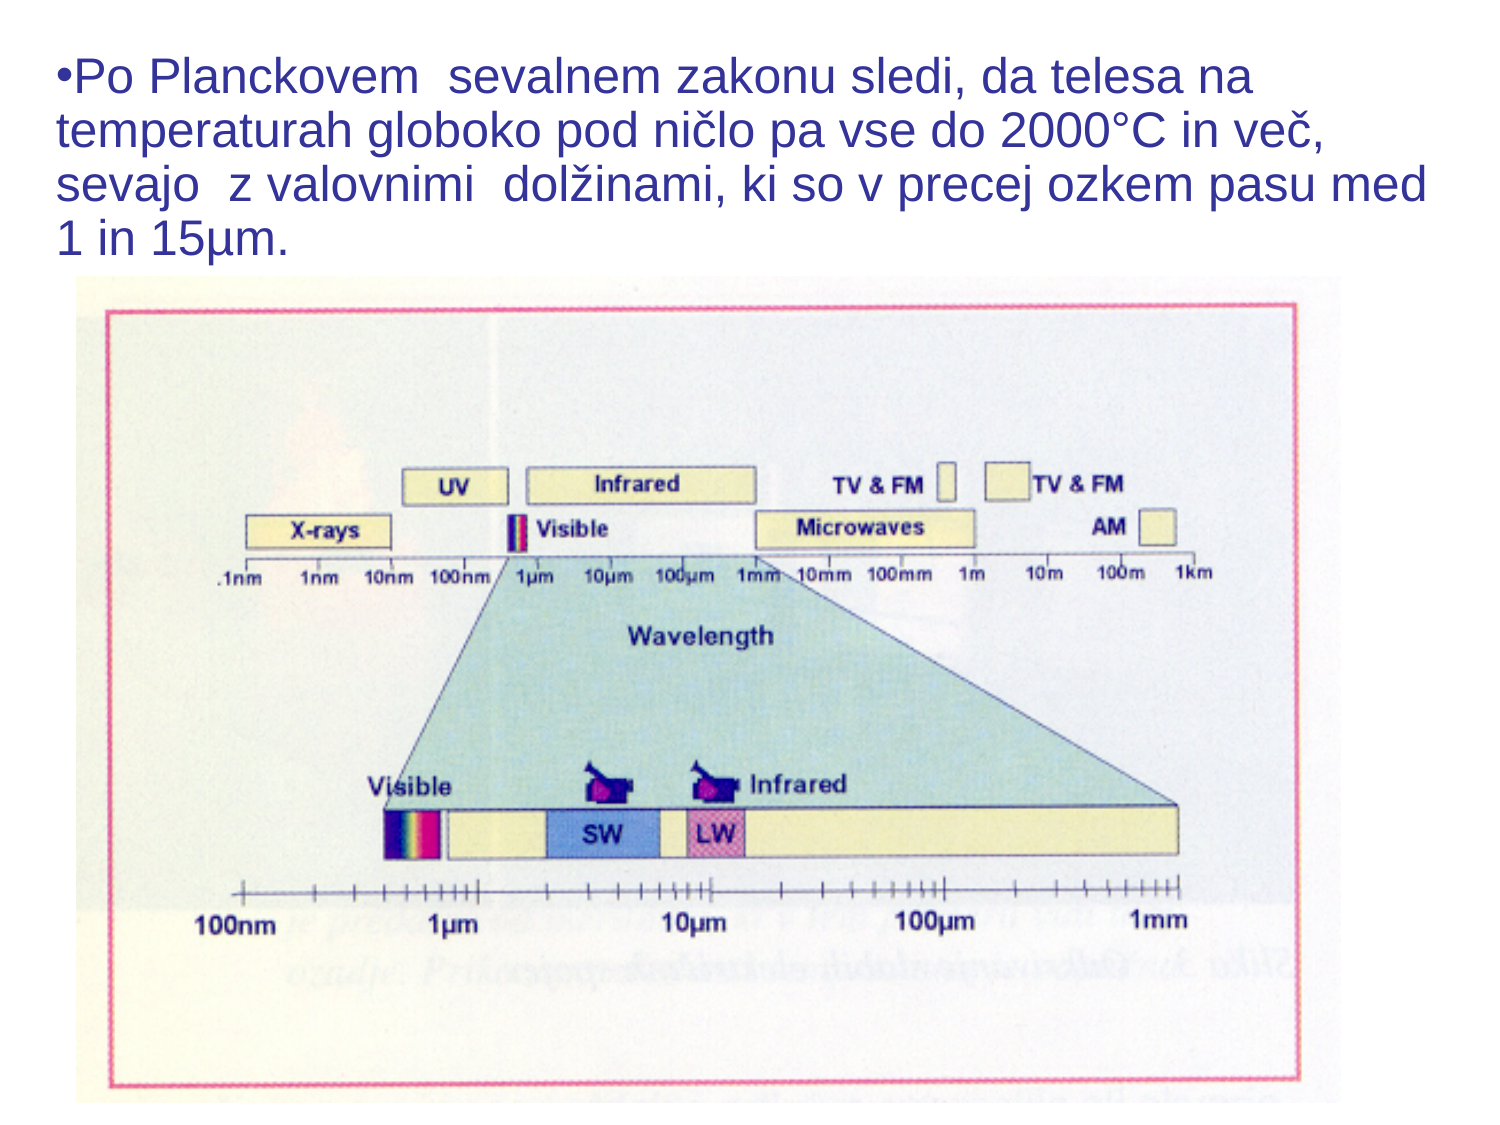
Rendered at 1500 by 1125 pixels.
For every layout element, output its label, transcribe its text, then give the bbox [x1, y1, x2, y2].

chart [76, 331, 1341, 1103]
subtitle Po Planckovem sevalnem zakonu sledi, da telesa na temperaturah globoko pod ničlo pa vse do 2000°C in več, sevajo z valovnimi dolžinami, ki so v precej ozkem pasu med 1 in 15µm. [41, 42, 1447, 331]
